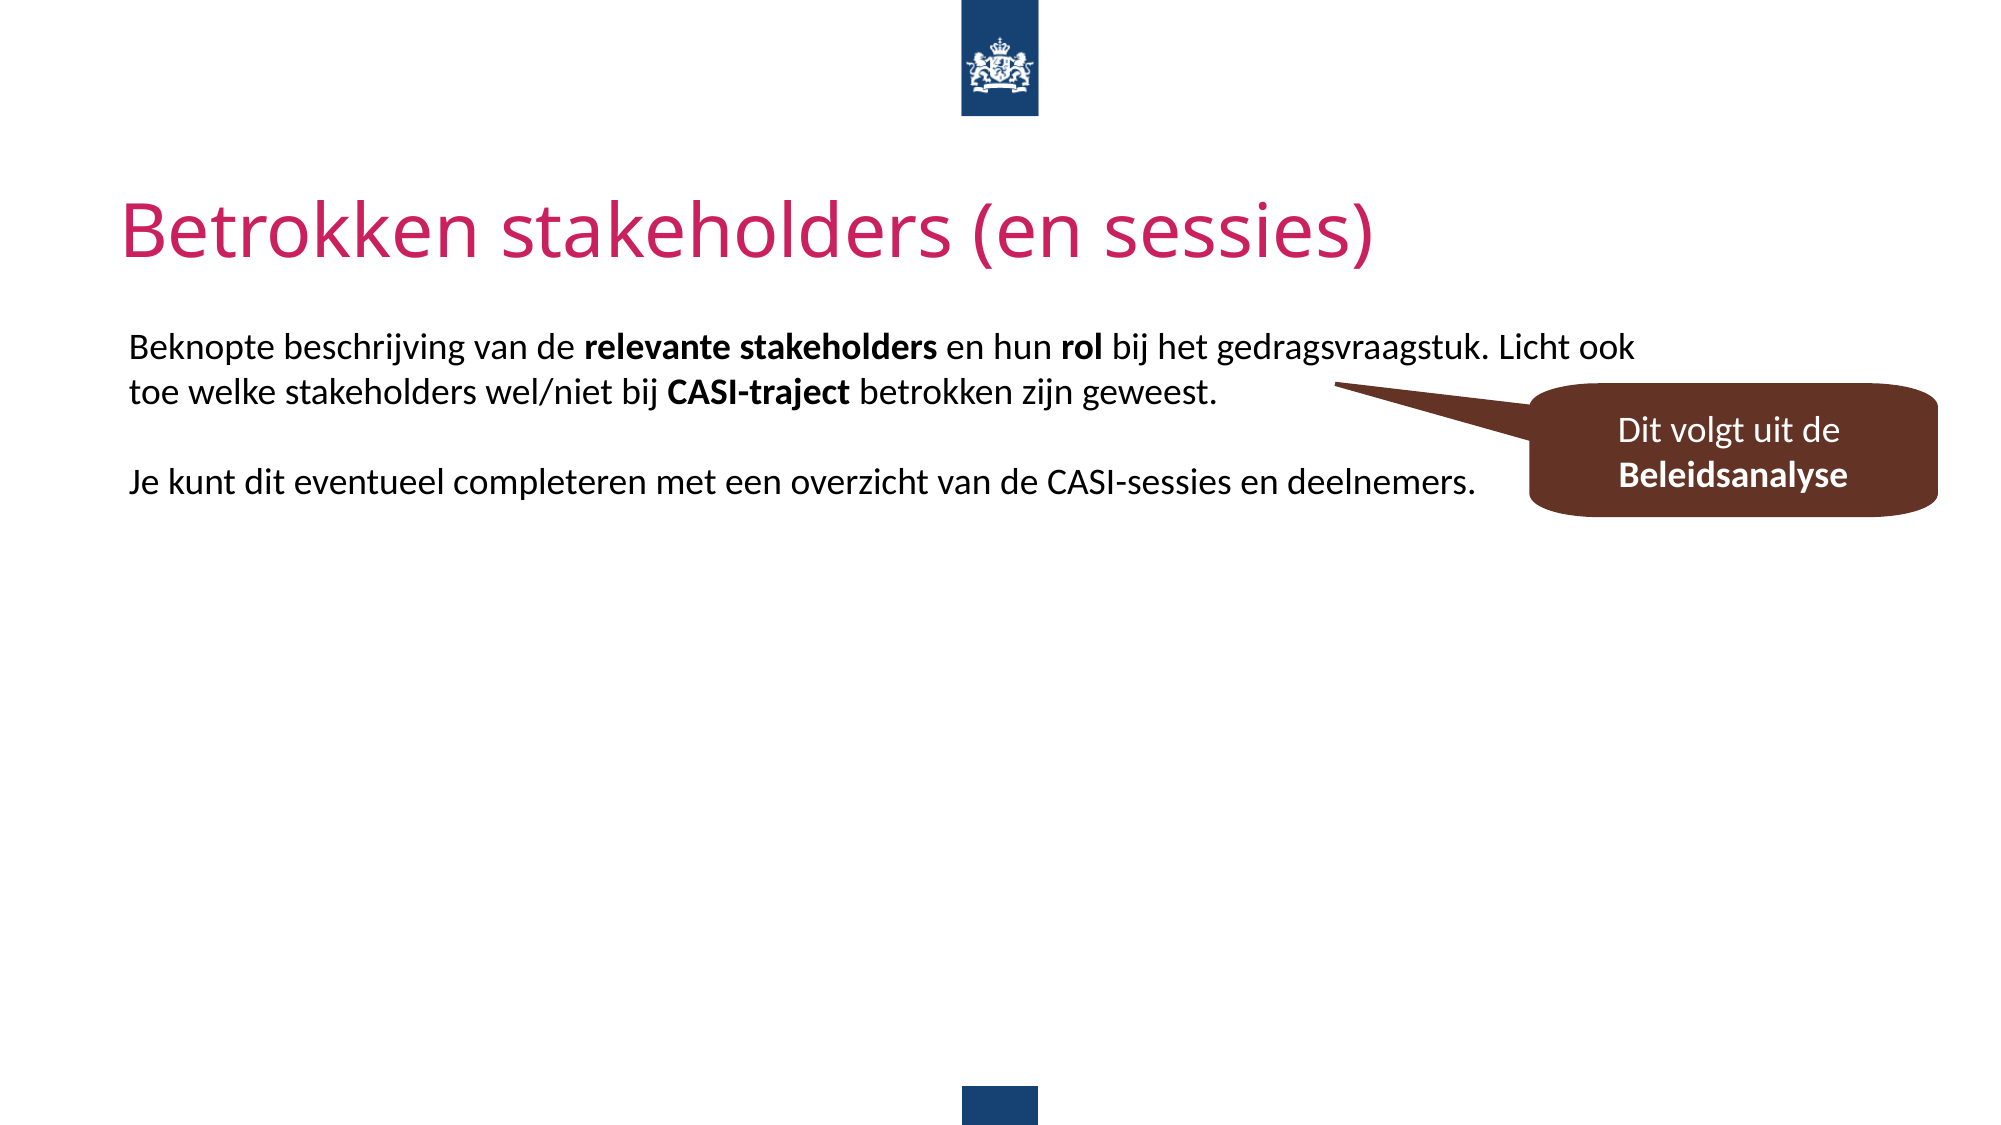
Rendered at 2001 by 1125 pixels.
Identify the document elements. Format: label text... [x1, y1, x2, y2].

text_box Beknopte beschrijving van de relevante stakeholders en hun rol bij het gedragsvraagstuk. Licht ook toe welke stakeholders wel/niet bij CASI-traject betrokken zijn geweest. Je kunt dit eventueel completeren met een overzicht van de CASI-sessies en deelnemers. [114, 314, 1683, 1023]
text_box Betrokken stakeholders (en sessies) [104, 125, 1897, 281]
text_box Dit volgt uit de Beleidsanalyse [1335, 383, 1936, 516]
